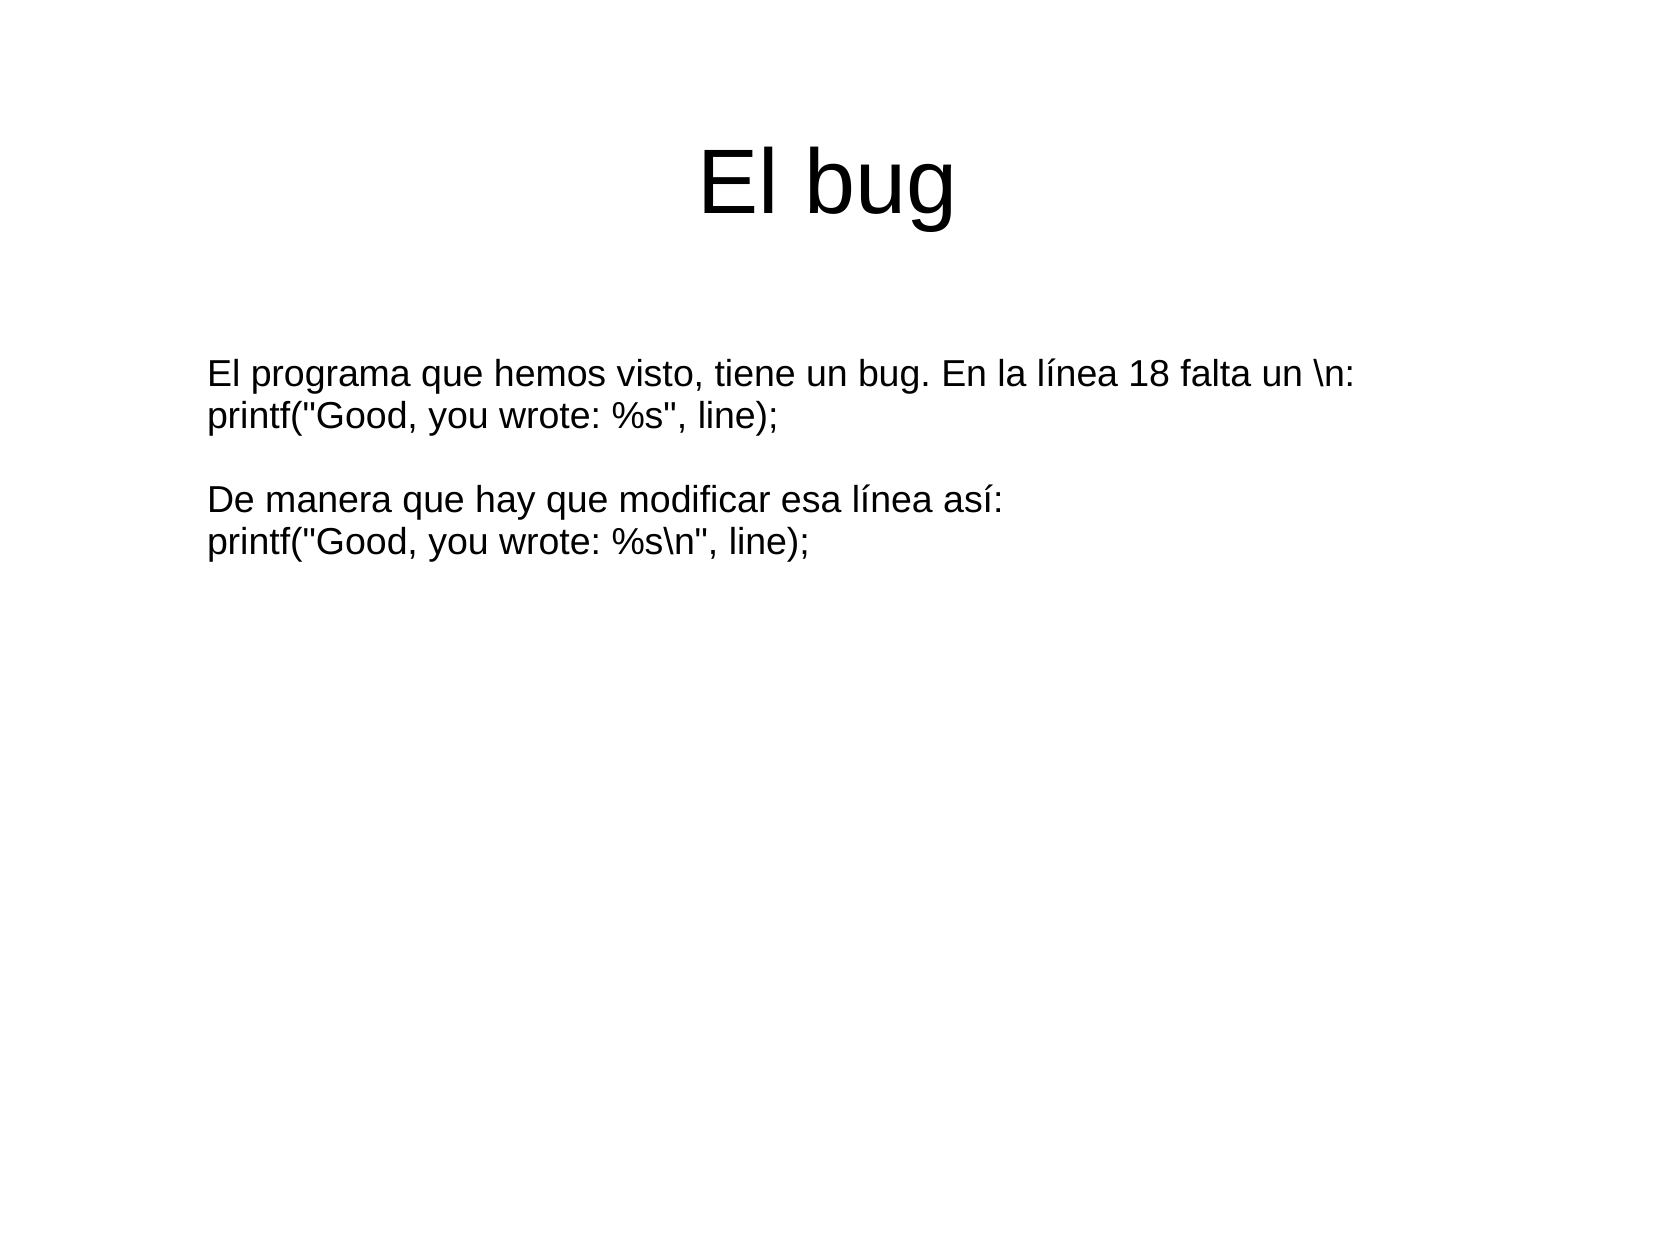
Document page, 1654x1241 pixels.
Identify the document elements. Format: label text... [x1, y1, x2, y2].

list El programa que hemos visto, tiene un bug. En la línea 18 falta un \n: printf("Good, you wrote: %s", line); De manera que hay que modificar esa línea así: printf("Good, you wrote: %s\n", line); [121, 344, 1534, 1127]
title El bug [121, 102, 1534, 311]
